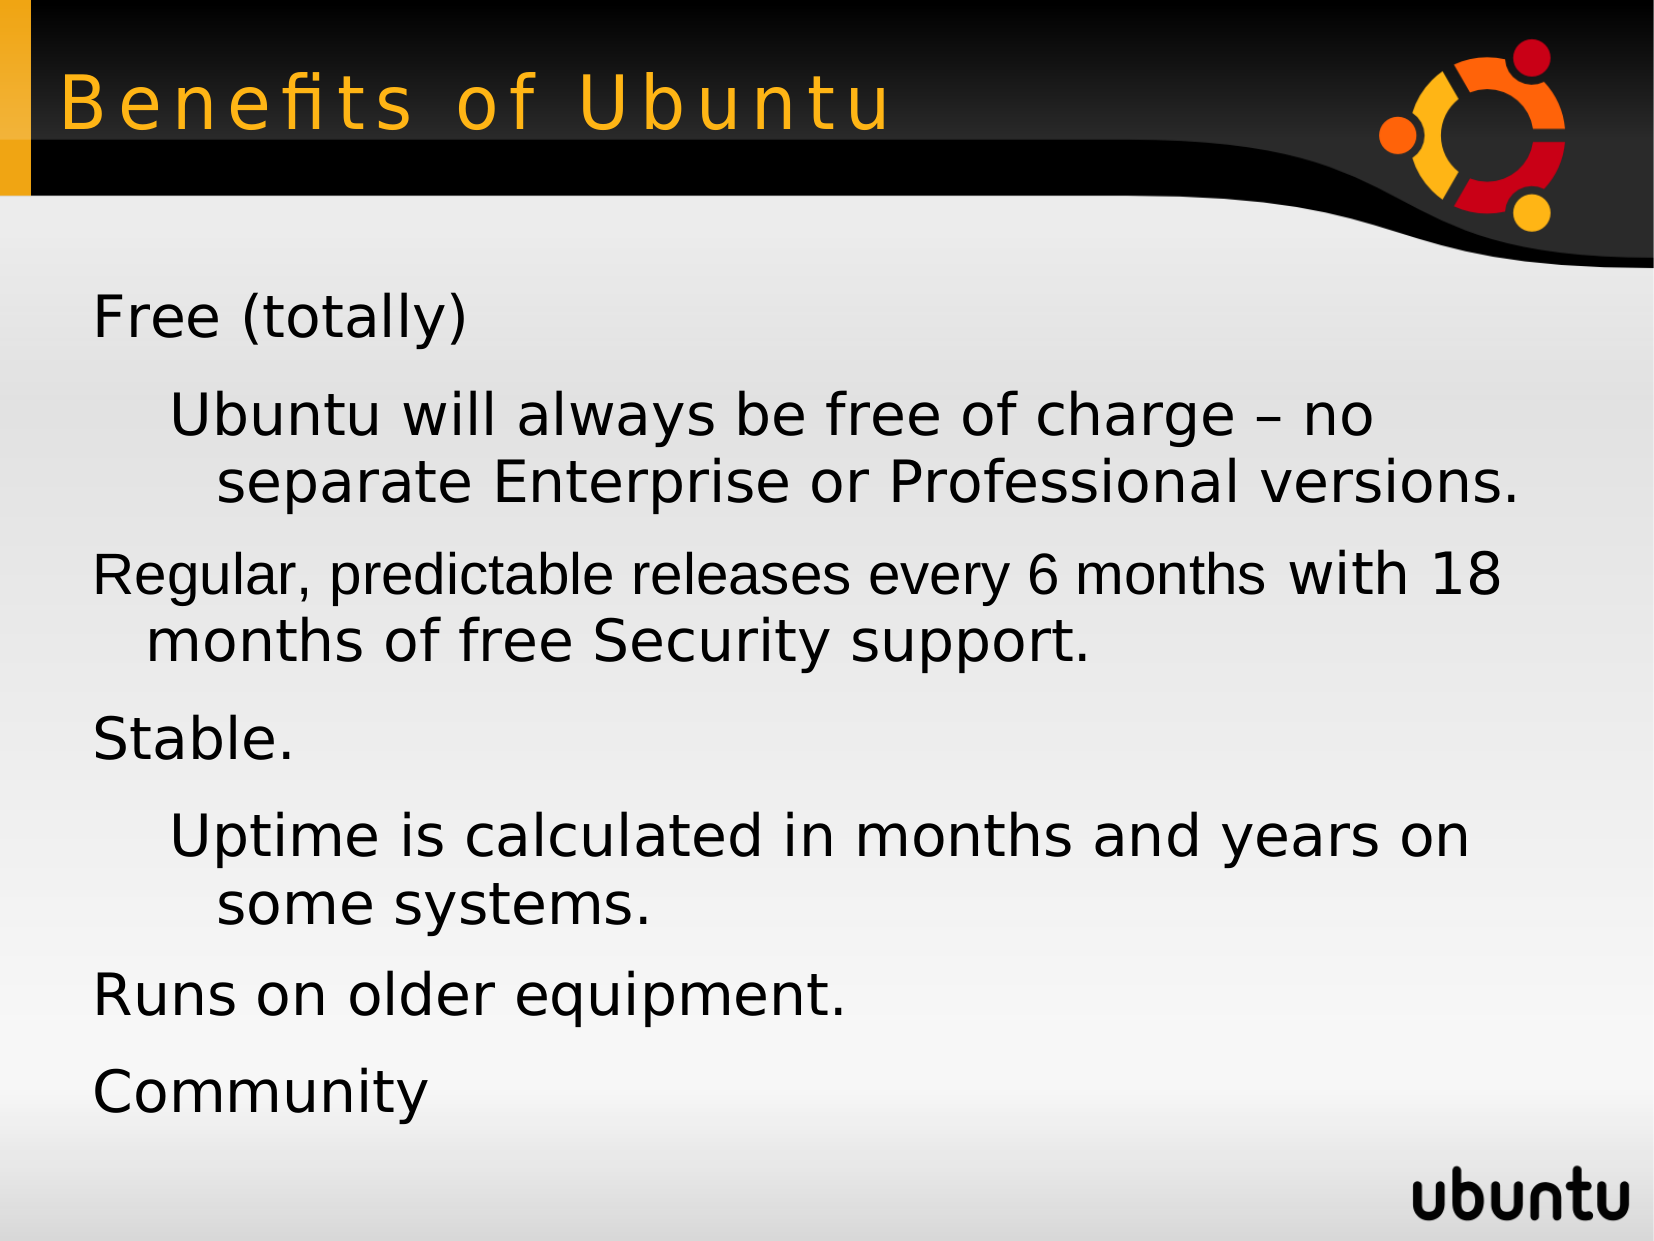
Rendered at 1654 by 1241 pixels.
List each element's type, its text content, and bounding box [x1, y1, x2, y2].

title Benefits of Ubuntu [59, 36, 1270, 171]
list Free (totally) Ubuntu will always be free of charge – no separate Enterprise or Professional versions. Regular, predictable releases every 6 months with 18 months of free Security support. Stable. Uptime is calculated in months and years on some systems. Runs on older equipment. Community [75, 283, 1564, 1146]
picture [0, 0, 1654, 1241]
